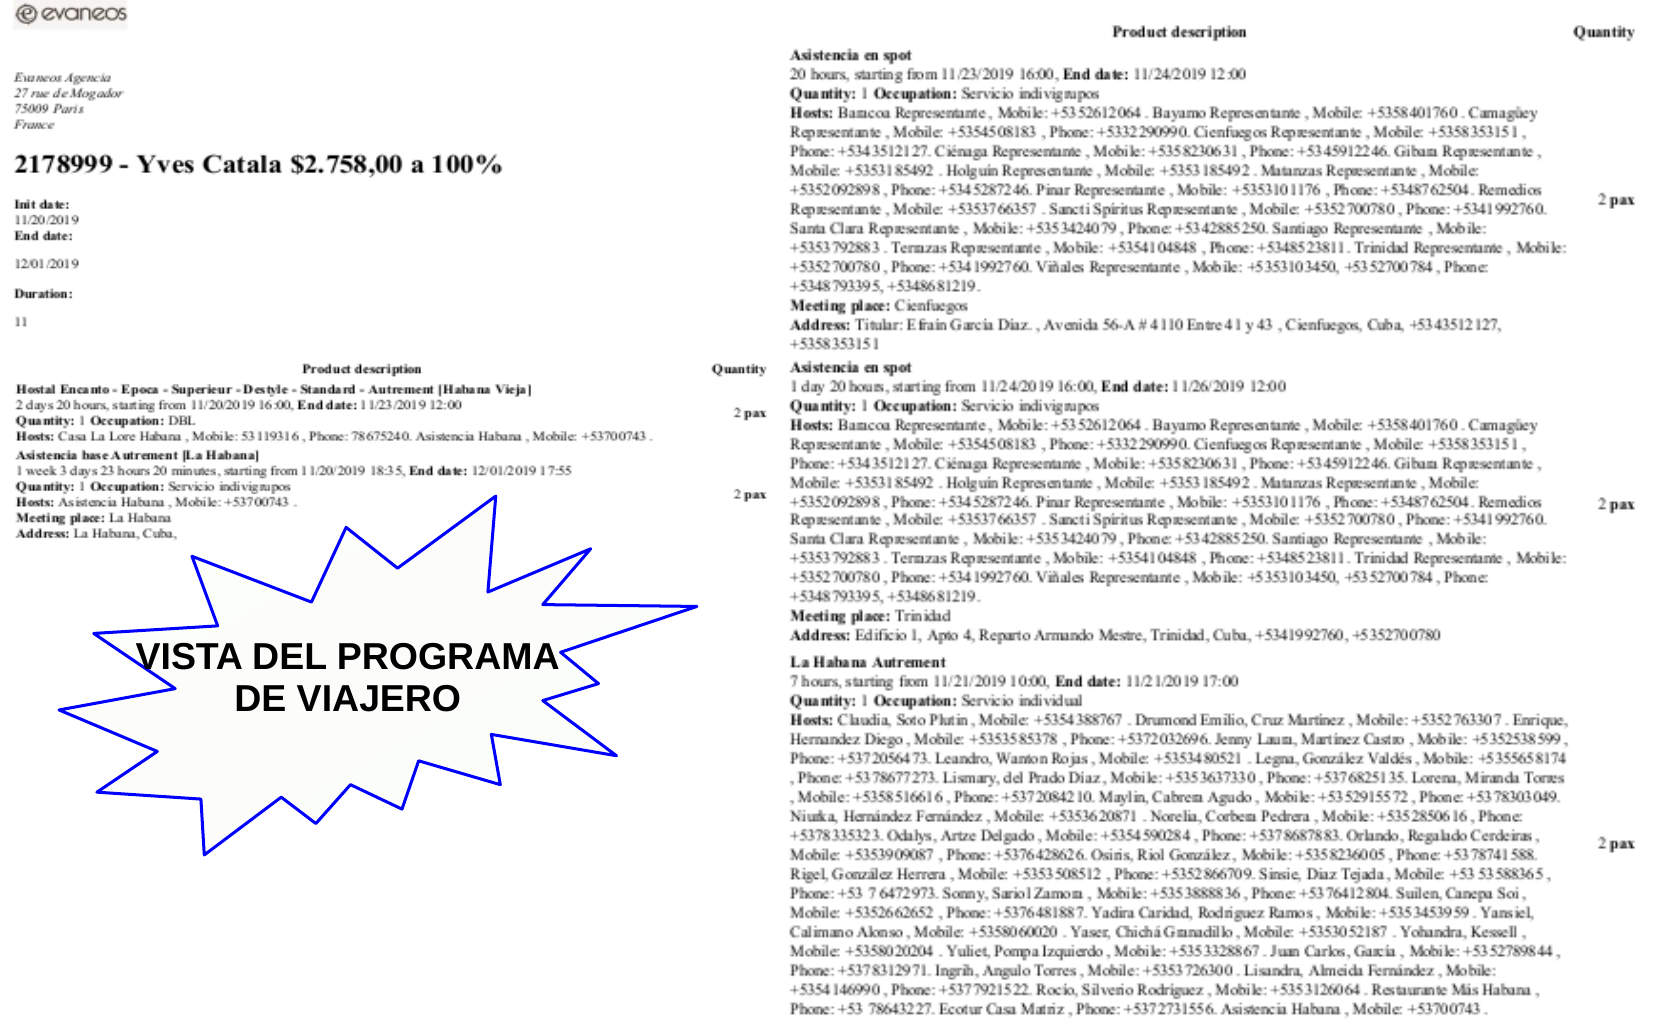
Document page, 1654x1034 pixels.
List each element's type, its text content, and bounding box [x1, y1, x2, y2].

picture [6, 0, 1654, 1034]
text_box VISTA DEL PROGRAMA DE VIAJERO [59, 496, 697, 855]
